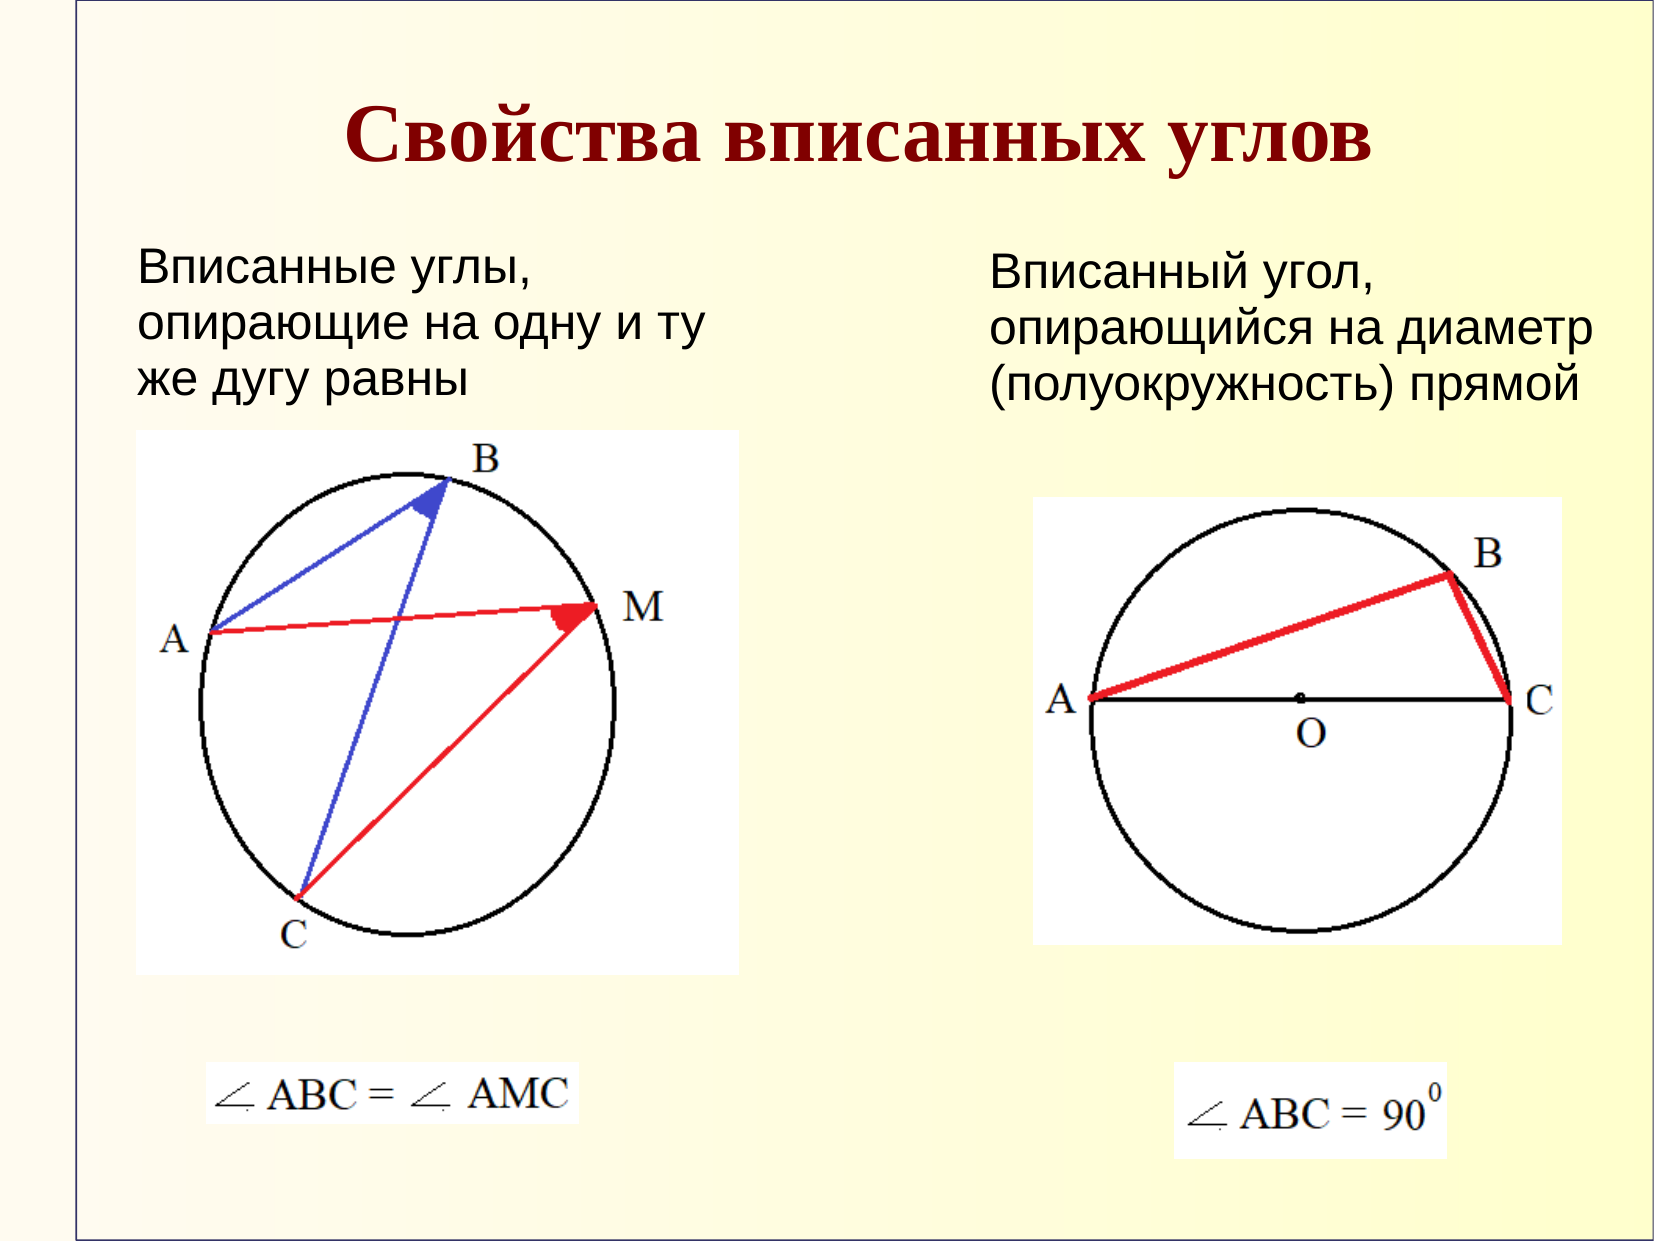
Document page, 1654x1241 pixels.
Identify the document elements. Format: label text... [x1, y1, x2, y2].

picture [1174, 1062, 1447, 1159]
title Свойства вписанных углов [153, 30, 1565, 237]
text_box Вписанные углы, опирающие на одну и ту же дугу равны [122, 231, 768, 414]
picture [1033, 497, 1562, 945]
picture [206, 1062, 579, 1124]
picture [136, 430, 739, 975]
text_box Вписанный угол, опирающийся на диаметр (полуокружность) прямой [974, 236, 1625, 419]
picture [0, 0, 75, 1241]
